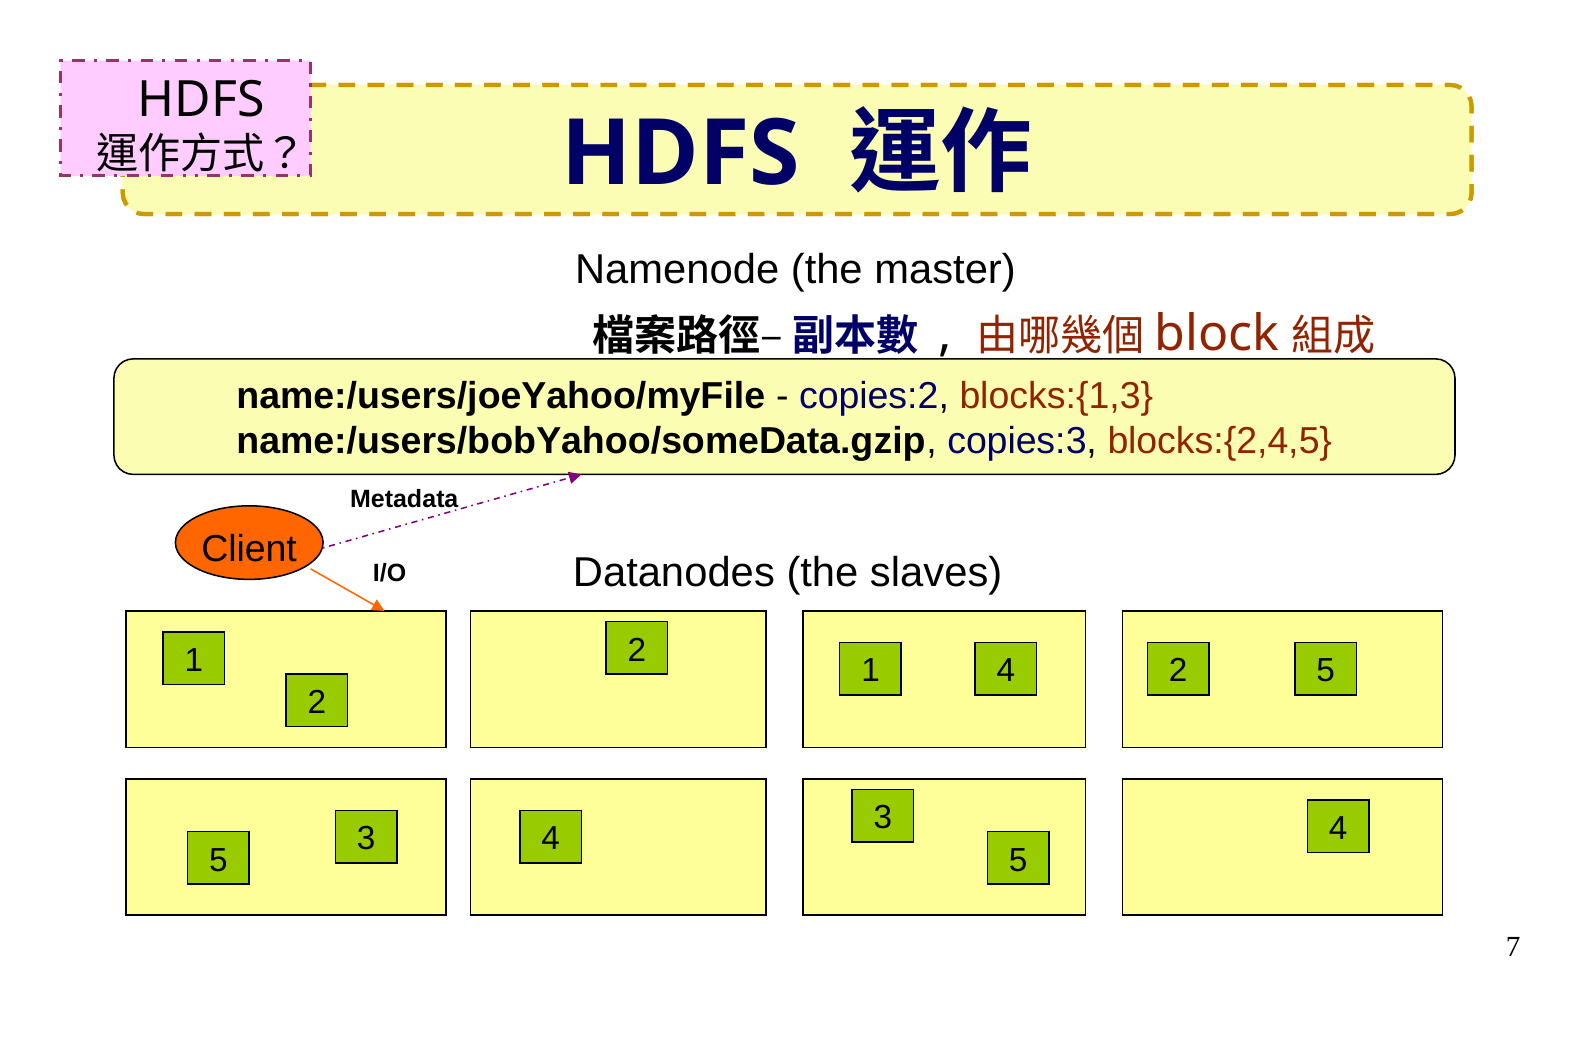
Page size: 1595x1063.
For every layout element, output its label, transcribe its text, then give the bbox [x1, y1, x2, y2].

text_box 4 [975, 642, 1037, 695]
text_box 3 [852, 789, 914, 842]
text_box [802, 778, 1086, 916]
text_box I/O [365, 556, 479, 587]
text_box name:/users/joeYahoo/myFile - copies:2, blocks:{1,3} name:/users/bobYahoo/someData.gzip, copies:3, blocks:{2,4,5} [113, 358, 1456, 475]
text_box 4 [519, 810, 582, 863]
text_box 1 [163, 631, 225, 685]
text_box 2 [606, 621, 668, 674]
text_box [470, 778, 766, 916]
text_box 2 [286, 673, 348, 727]
title HDFS 運作 [169, 82, 1425, 208]
text_box 5 [1294, 642, 1357, 695]
text_box 2 [1147, 642, 1209, 695]
text_box Datanodes (the slaves) [558, 537, 1018, 603]
text_box 5 [987, 831, 1049, 884]
text_box Metadata [335, 474, 508, 520]
text_box [126, 778, 447, 916]
text_box [126, 610, 447, 748]
text_box [470, 610, 766, 748]
text_box 3 [335, 810, 397, 863]
text_box 檔案路徑– 副本數 , 由哪幾個block組成 [483, 293, 1391, 369]
text_box 1 [839, 642, 902, 695]
text_box [1122, 610, 1443, 748]
text_box Namenode (the master) [560, 233, 1032, 293]
text_box 5 [187, 831, 250, 884]
text_box 4 [1307, 799, 1369, 853]
text_box [1122, 778, 1443, 916]
text_box <編號> [1363, 919, 1536, 983]
text_box HDFS 運作方式？ [59, 59, 344, 186]
text_box Client [175, 505, 324, 580]
text_box [802, 610, 1086, 748]
